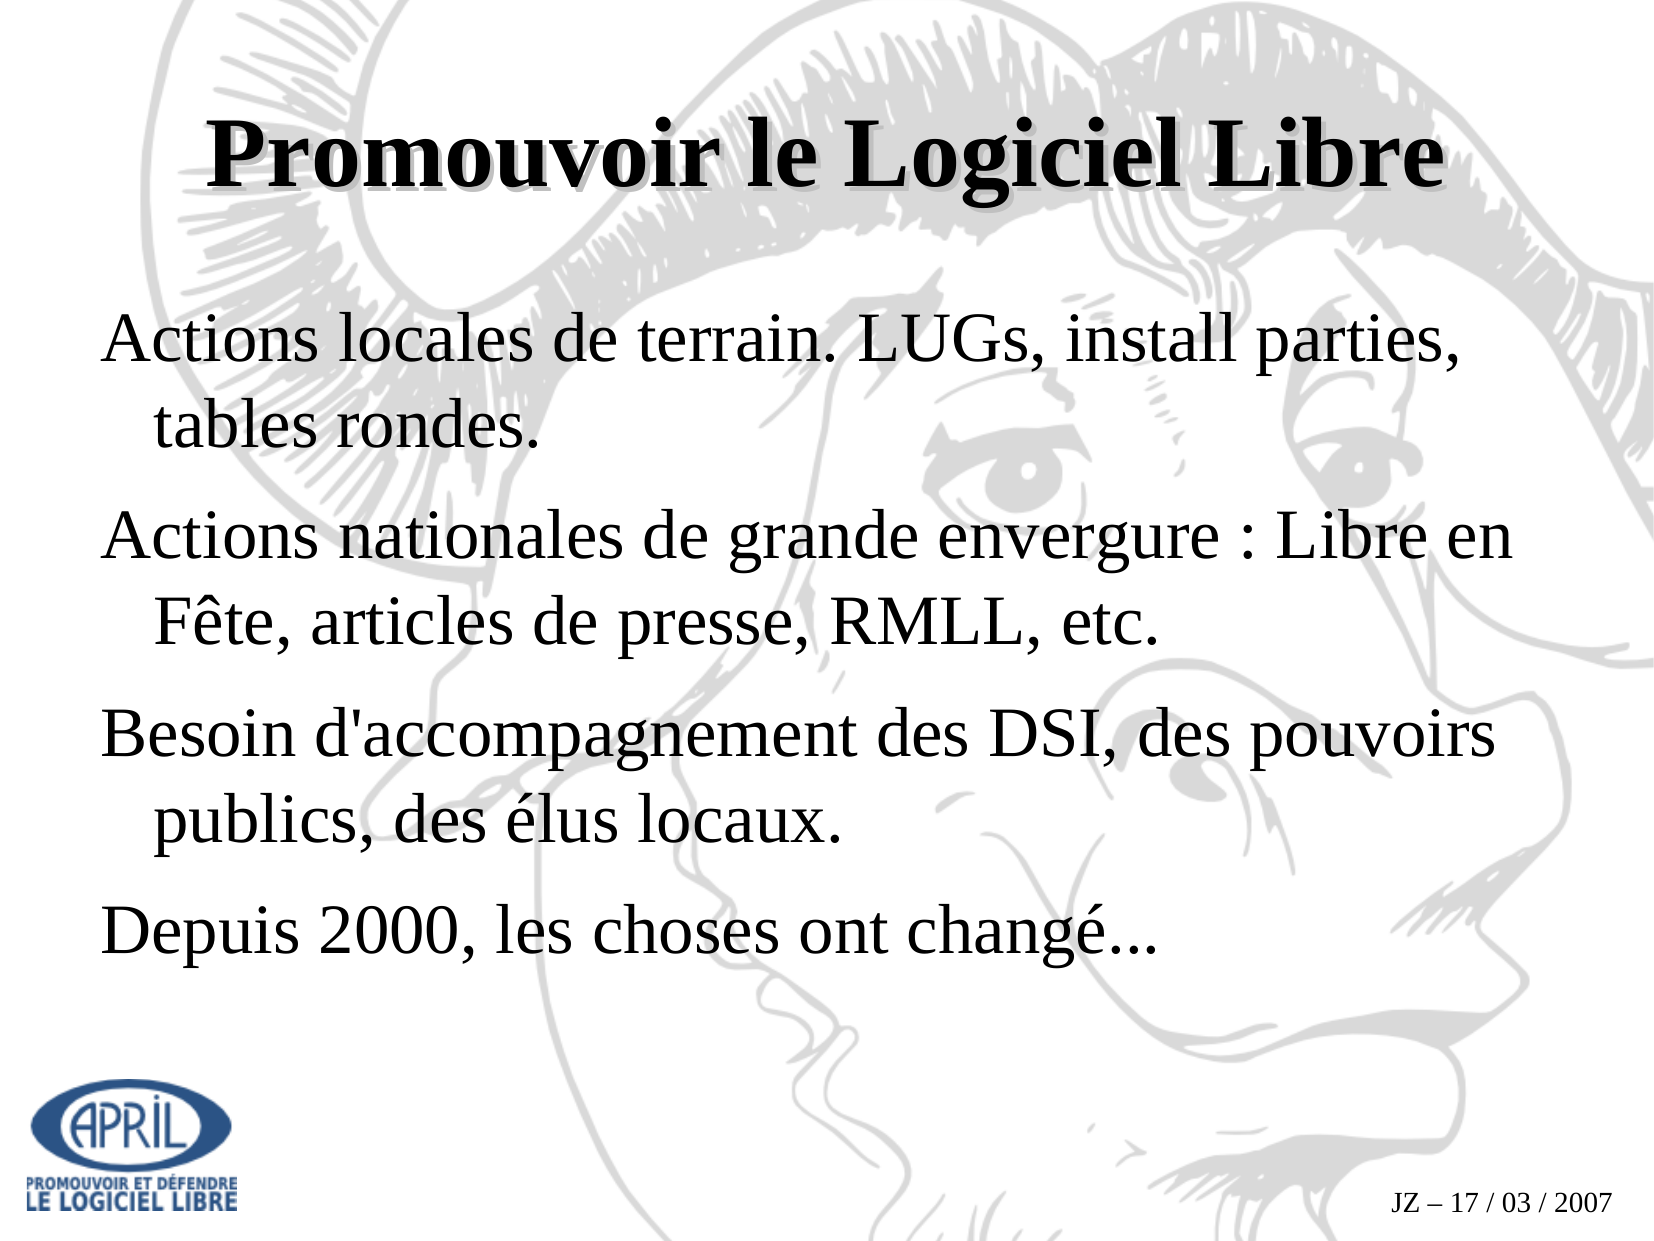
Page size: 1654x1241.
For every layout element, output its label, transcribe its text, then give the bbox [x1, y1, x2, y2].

list Actions locales de terrain. LUGs, install parties, tables rondes. Actions nationales de grande envergure : Libre en Fête, articles de presse, RMLL, etc. Besoin d'accompagnement des DSI, des pouvoirs publics, des élus locaux. Depuis 2000, les choses ont changé... [82, 290, 1571, 1109]
title Promouvoir le Logiciel Libre [82, 49, 1571, 257]
picture [0, 0, 1654, 1241]
